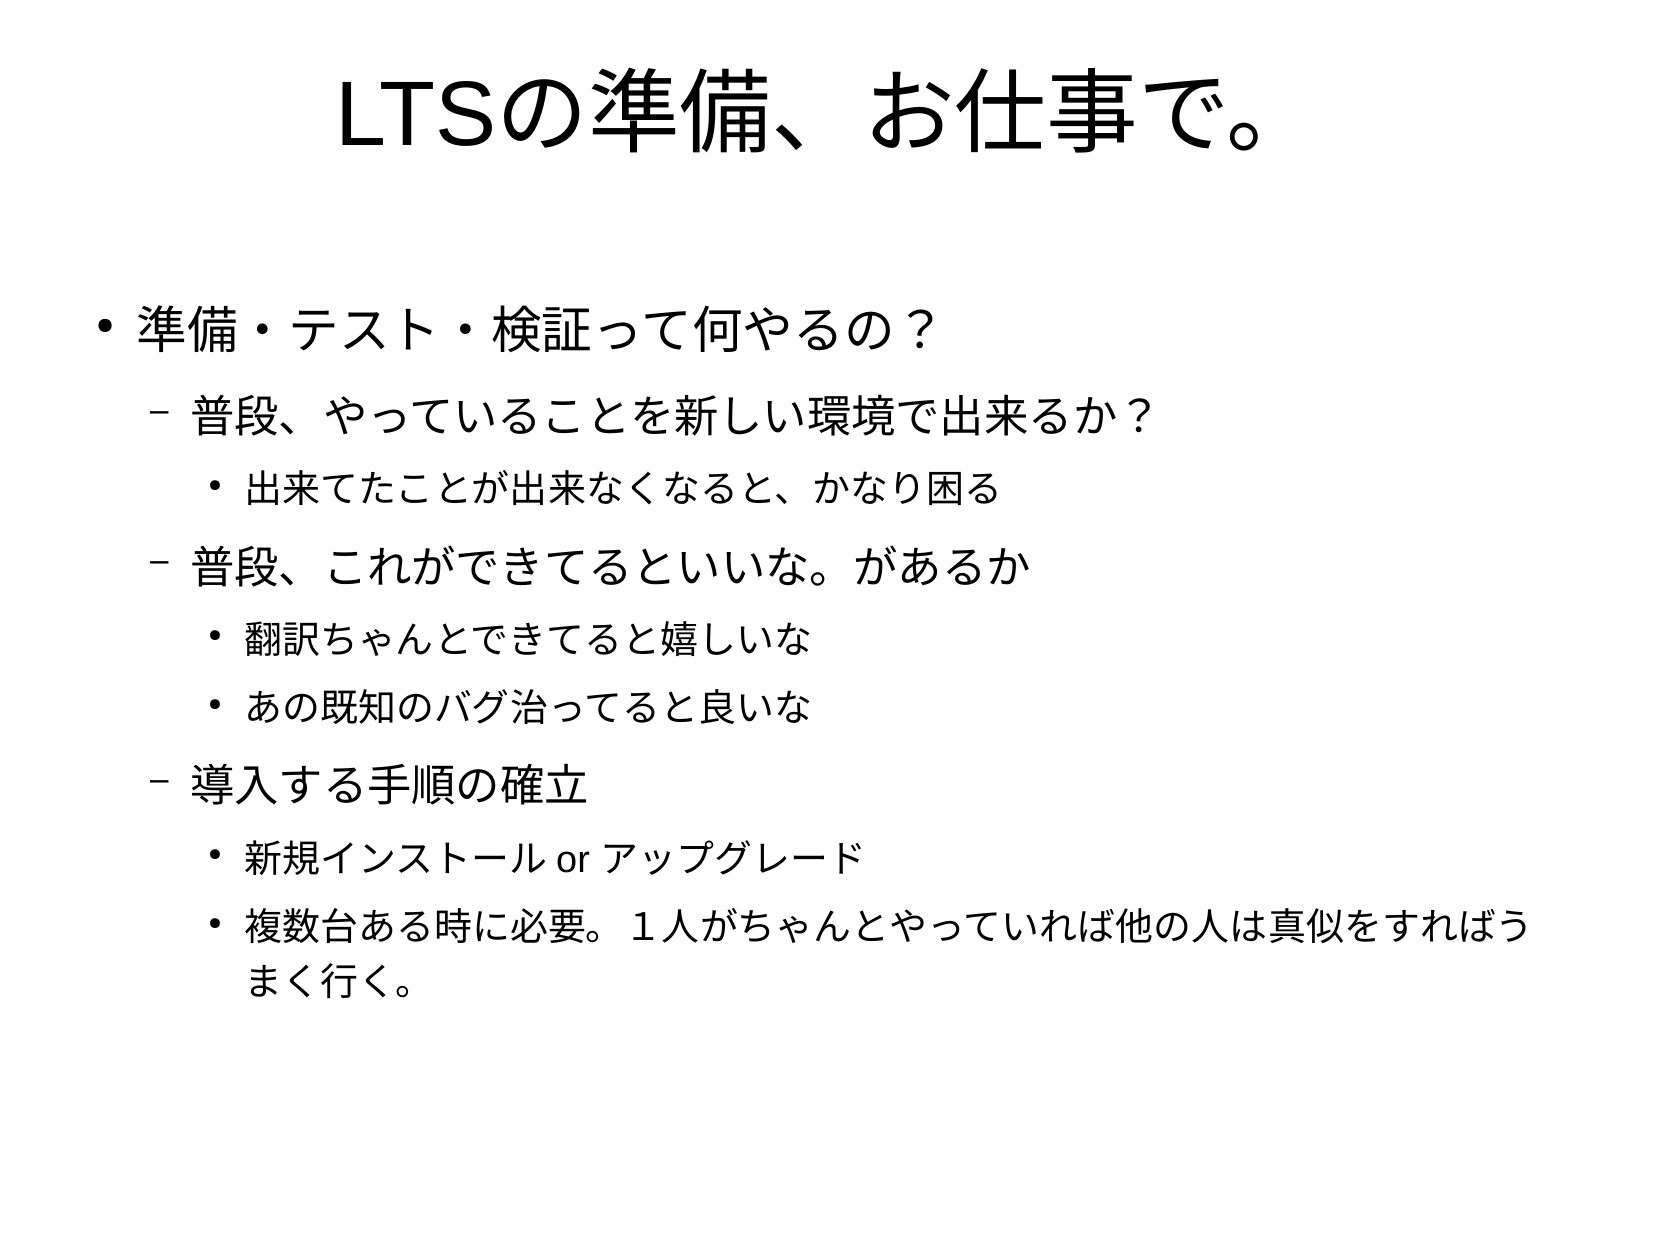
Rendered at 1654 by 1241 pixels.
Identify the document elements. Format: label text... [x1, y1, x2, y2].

list 準備・テスト・検証って何やるの？ 普段、やっていることを新しい環境で出来るか？ 出来てたことが出来なくなると、かなり困る 普段、これができてるといいな。があるか 翻訳ちゃんとできてると嬉しいな あの既知のバグ治ってると良いな 導入する手順の確立 新規インストール or アップグレード 複数台ある時に必要。１人がちゃんとやっていれば他の人は真似をすればうまく行く。 [82, 290, 1571, 1010]
title LTSの準備、お仕事で。 [0, 2, 1654, 210]
